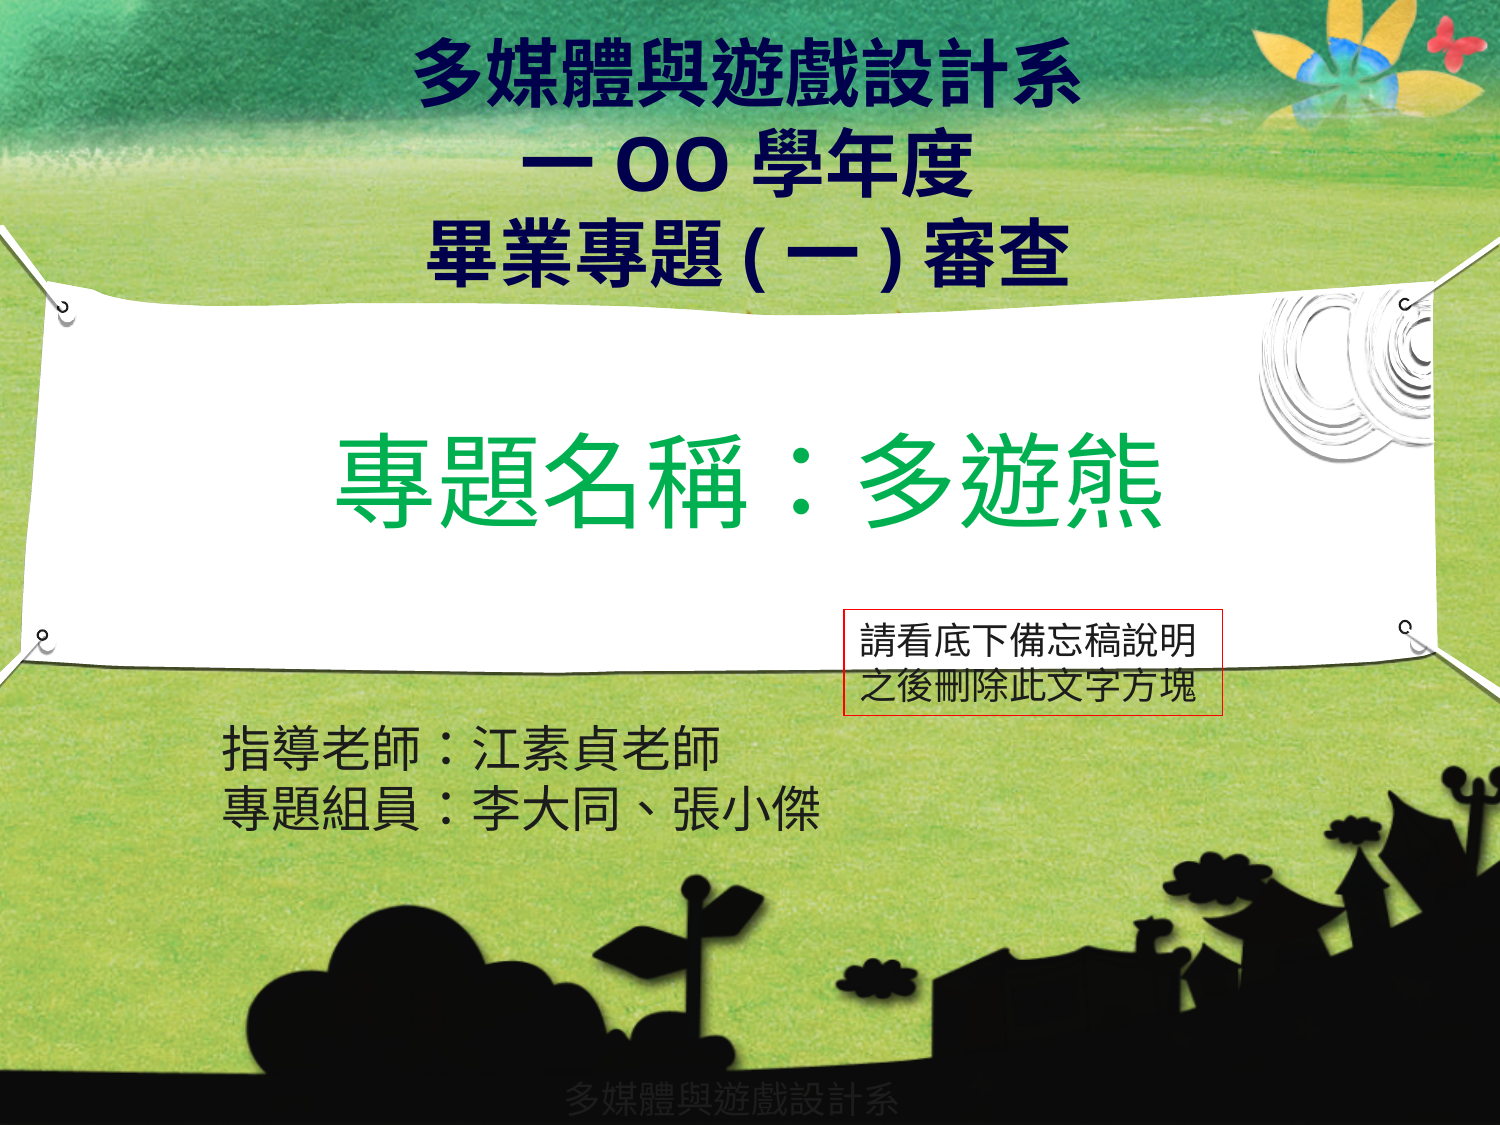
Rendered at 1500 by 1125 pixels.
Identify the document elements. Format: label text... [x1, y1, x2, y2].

title 多媒體與遊戲設計系 一OO學年度 畢業專題(一)審查 [37, 19, 1460, 261]
text_box 請看底下備忘稿說明 之後刪除此文字方塊 [844, 609, 1223, 716]
subtitle 專題名稱：多遊熊 [225, 408, 1276, 551]
text_box 指導老師：江素貞老師 專題組員：李大同、張小傑 [206, 709, 1216, 847]
